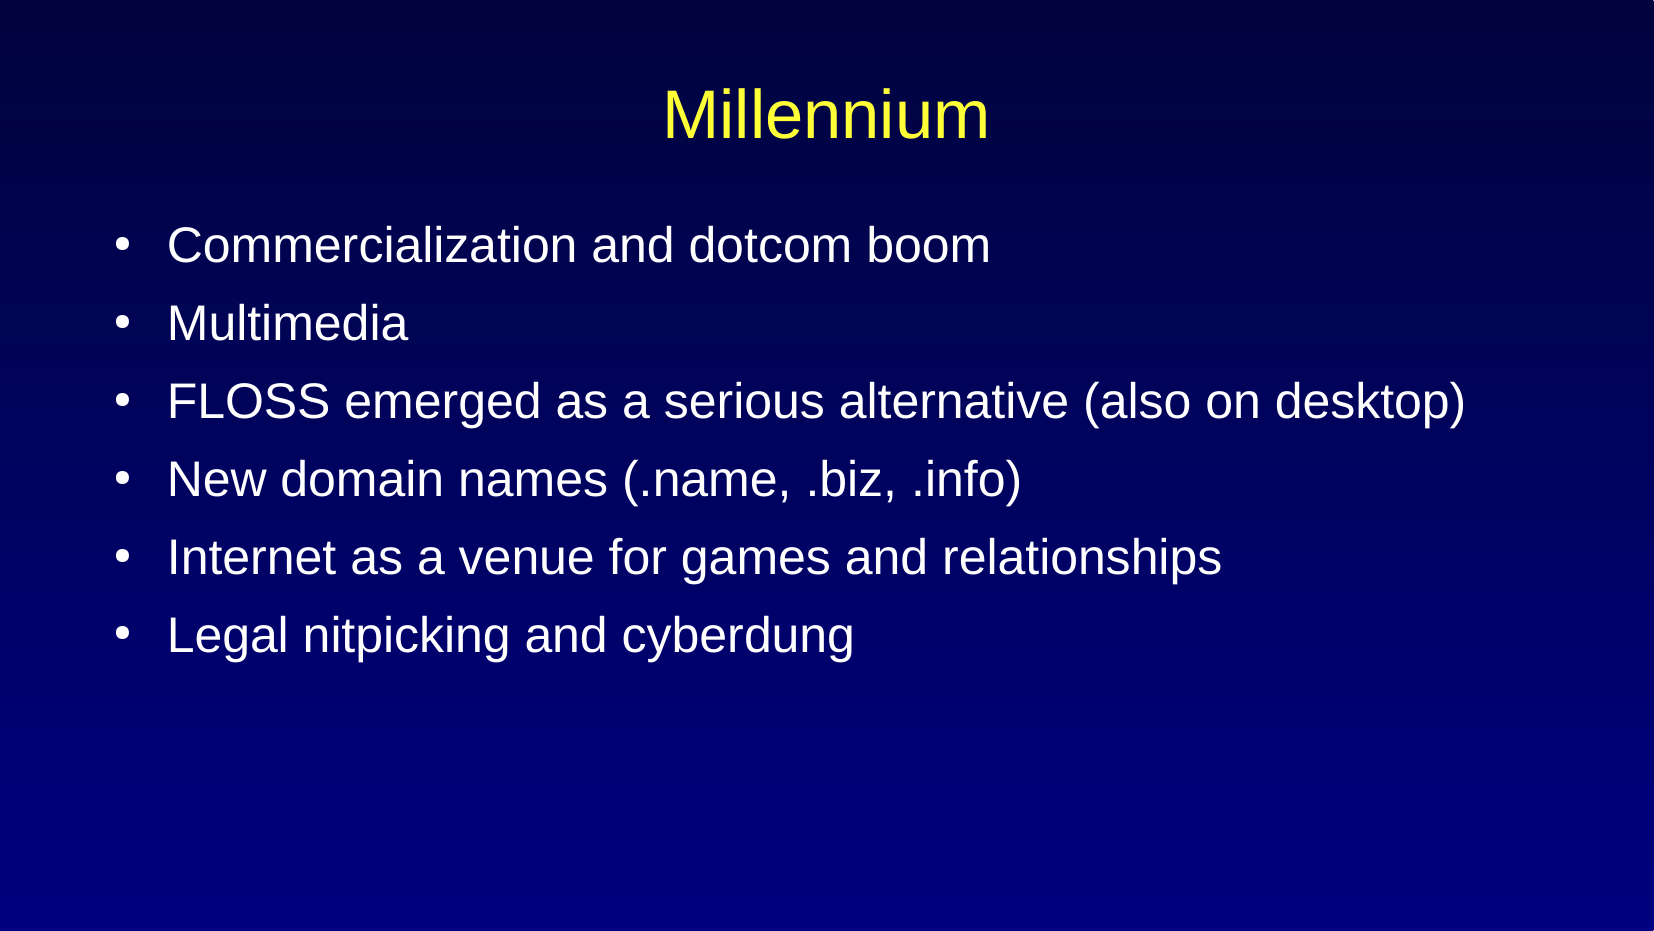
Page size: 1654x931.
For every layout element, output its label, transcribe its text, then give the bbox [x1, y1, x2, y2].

title Millennium [82, 37, 1571, 193]
list Commercialization and dotcom boom Multimedia FLOSS emerged as a serious alternative (also on desktop) New domain names (.name, .biz, .info) Internet as a venue for games and relationships Legal nitpicking and cyberdung [82, 217, 1571, 758]
